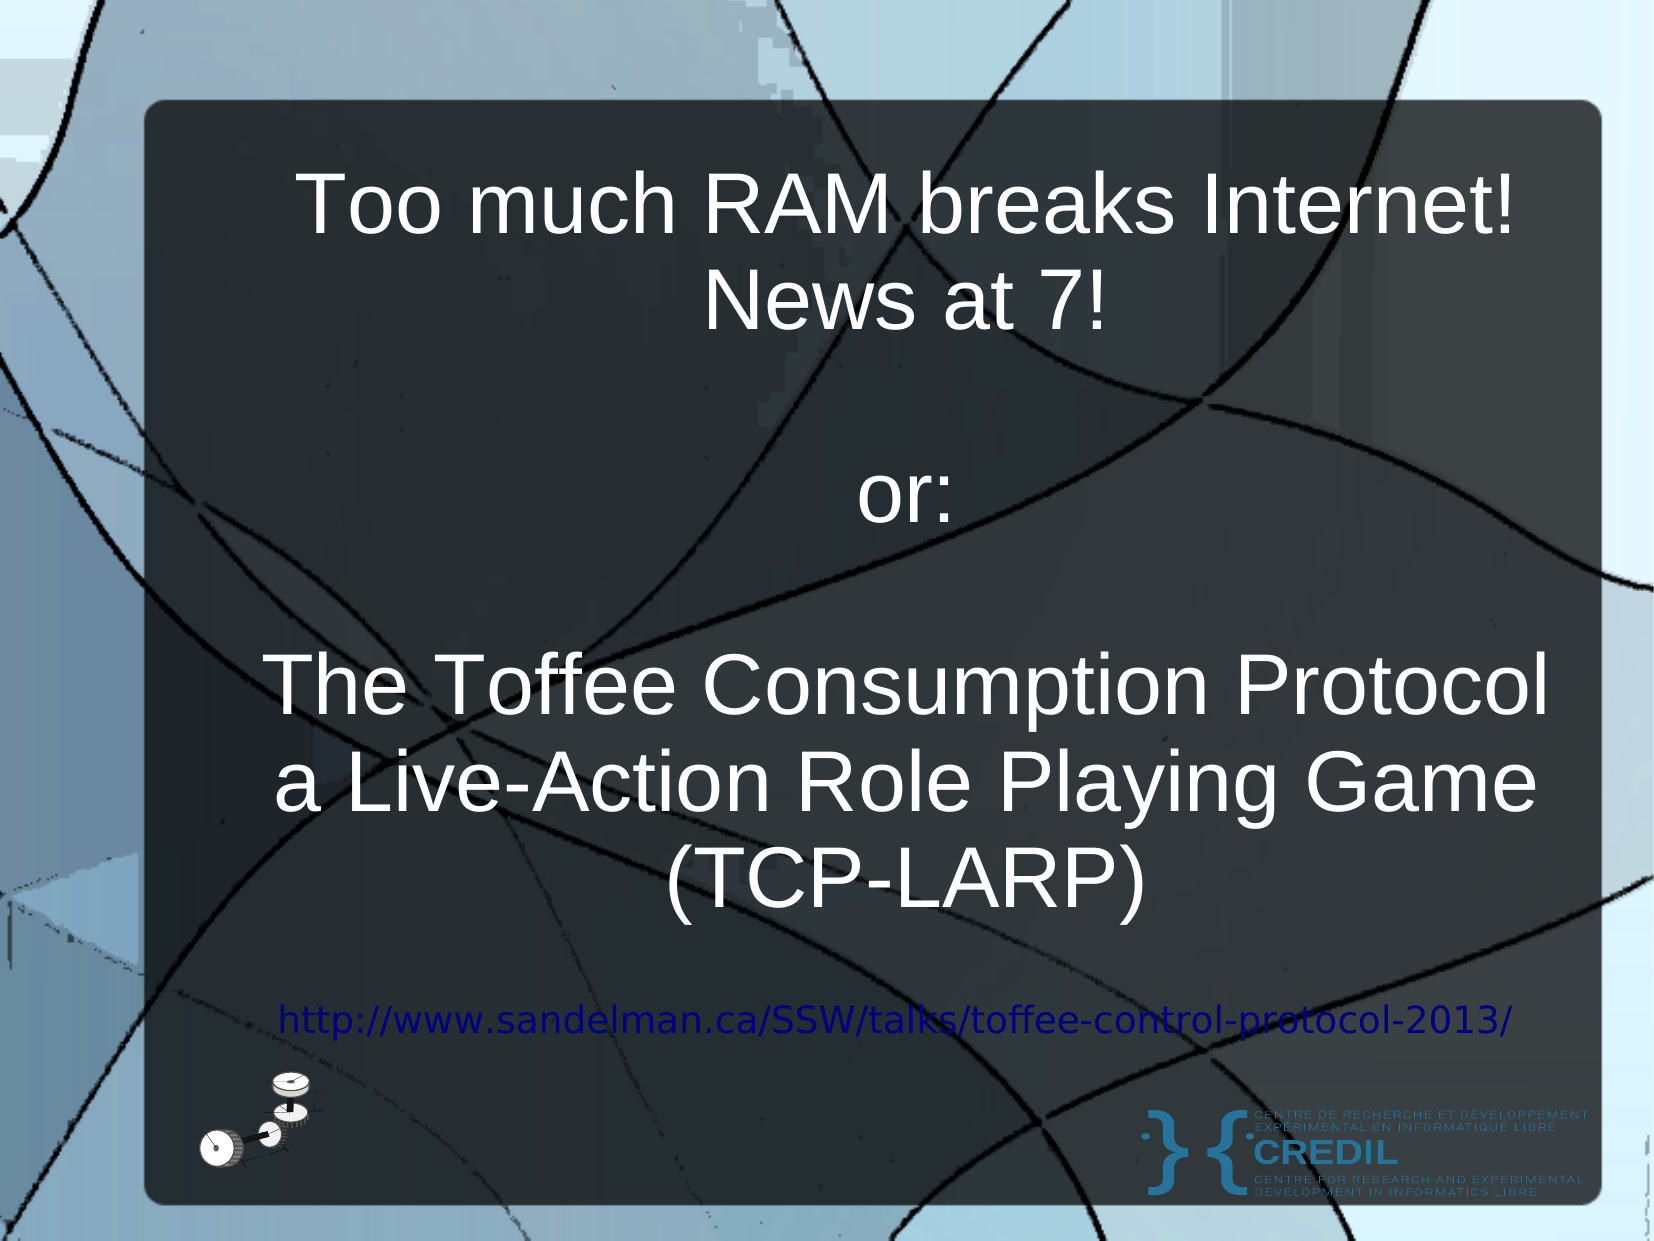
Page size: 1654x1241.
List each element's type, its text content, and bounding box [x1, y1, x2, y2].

text_box http://www.sandelman.ca/SSW/talks/toffee-control-protocol-2013/ [262, 991, 1530, 1051]
title Too much RAM breaks Internet! News at 7! or: The Toffee Consumption Protocol a Live-Action Role Playing Game (TCP-LARP) [200, 155, 1613, 926]
picture [0, 0, 1654, 1241]
